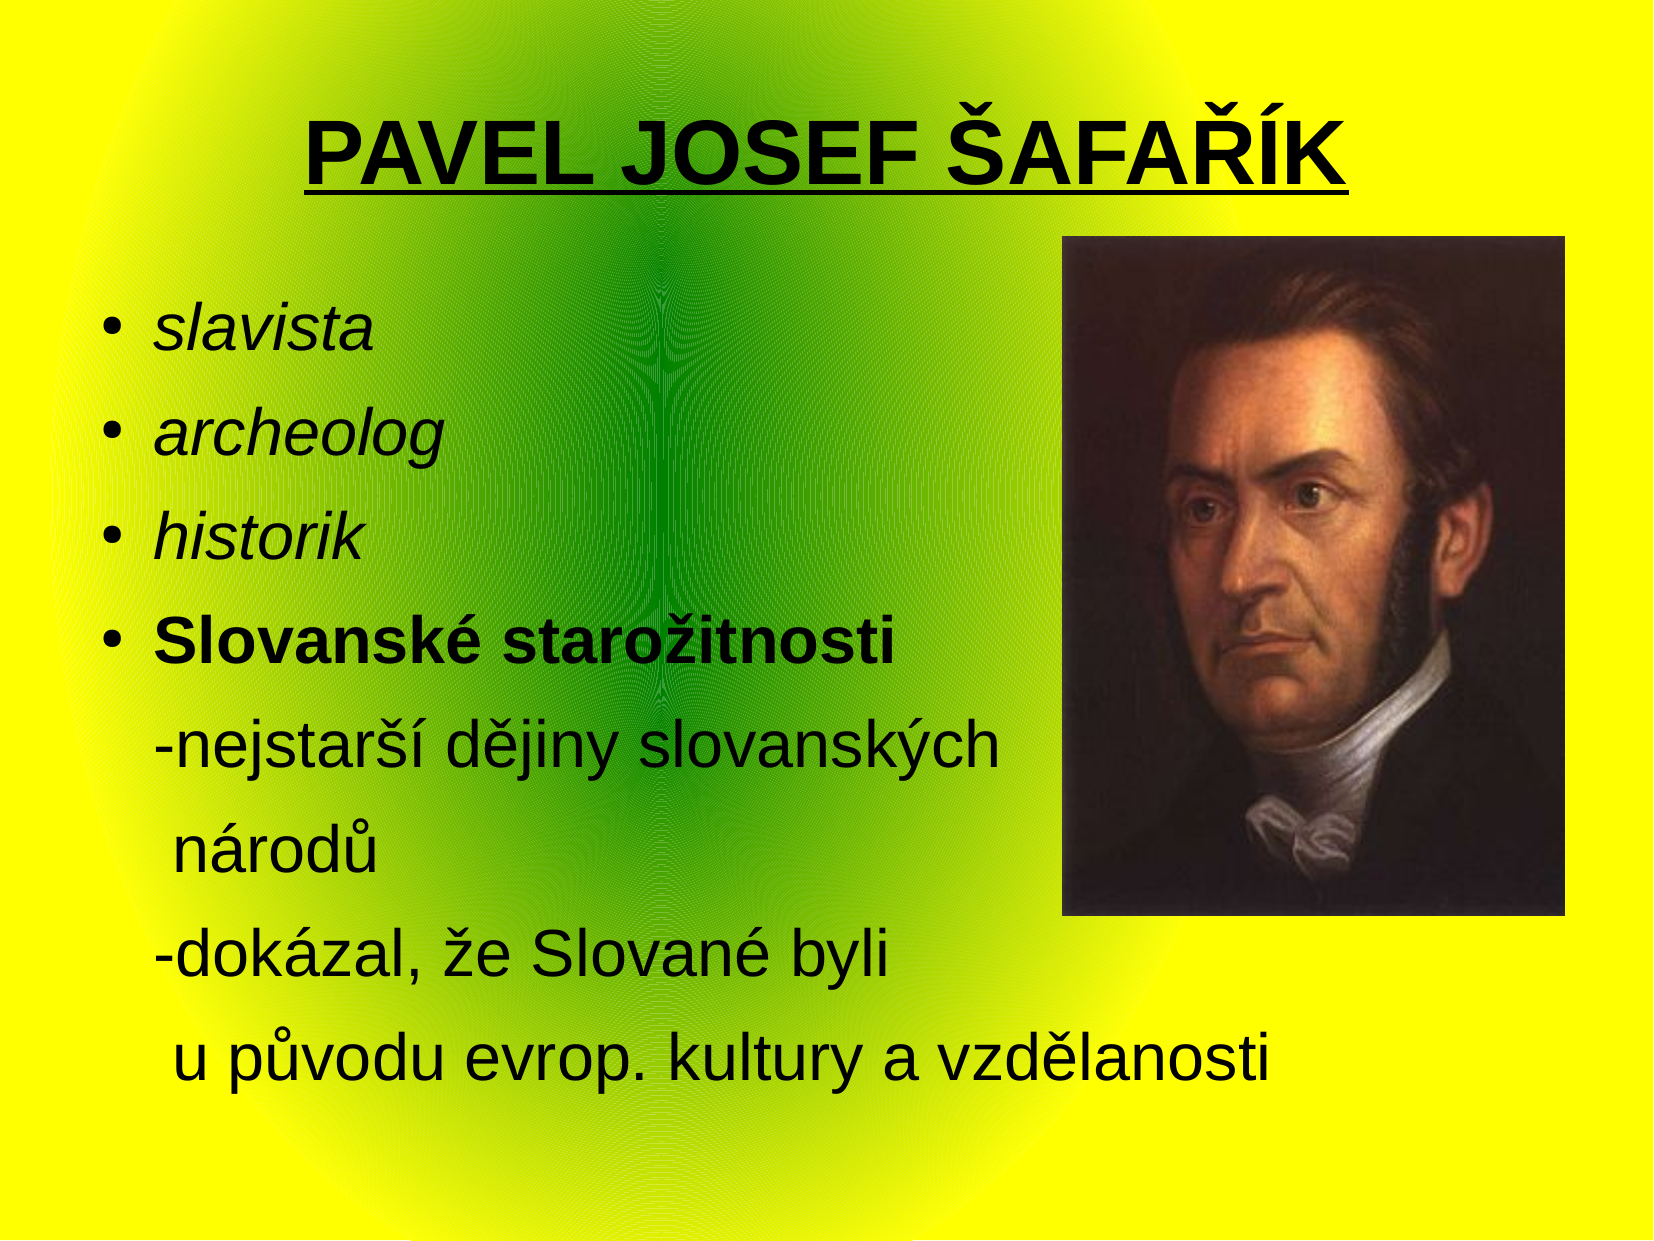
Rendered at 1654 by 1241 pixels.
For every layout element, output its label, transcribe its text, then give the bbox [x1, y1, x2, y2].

list slavista archeolog historik Slovanské starožitnosti -nejstarší dějiny slovanských národů -dokázal, že Slované byli u původu evrop. kultury a vzdělanosti [82, 290, 1571, 1109]
title PAVEL JOSEF ŠAFAŘÍK [82, 49, 1571, 257]
picture [1062, 236, 1565, 916]
